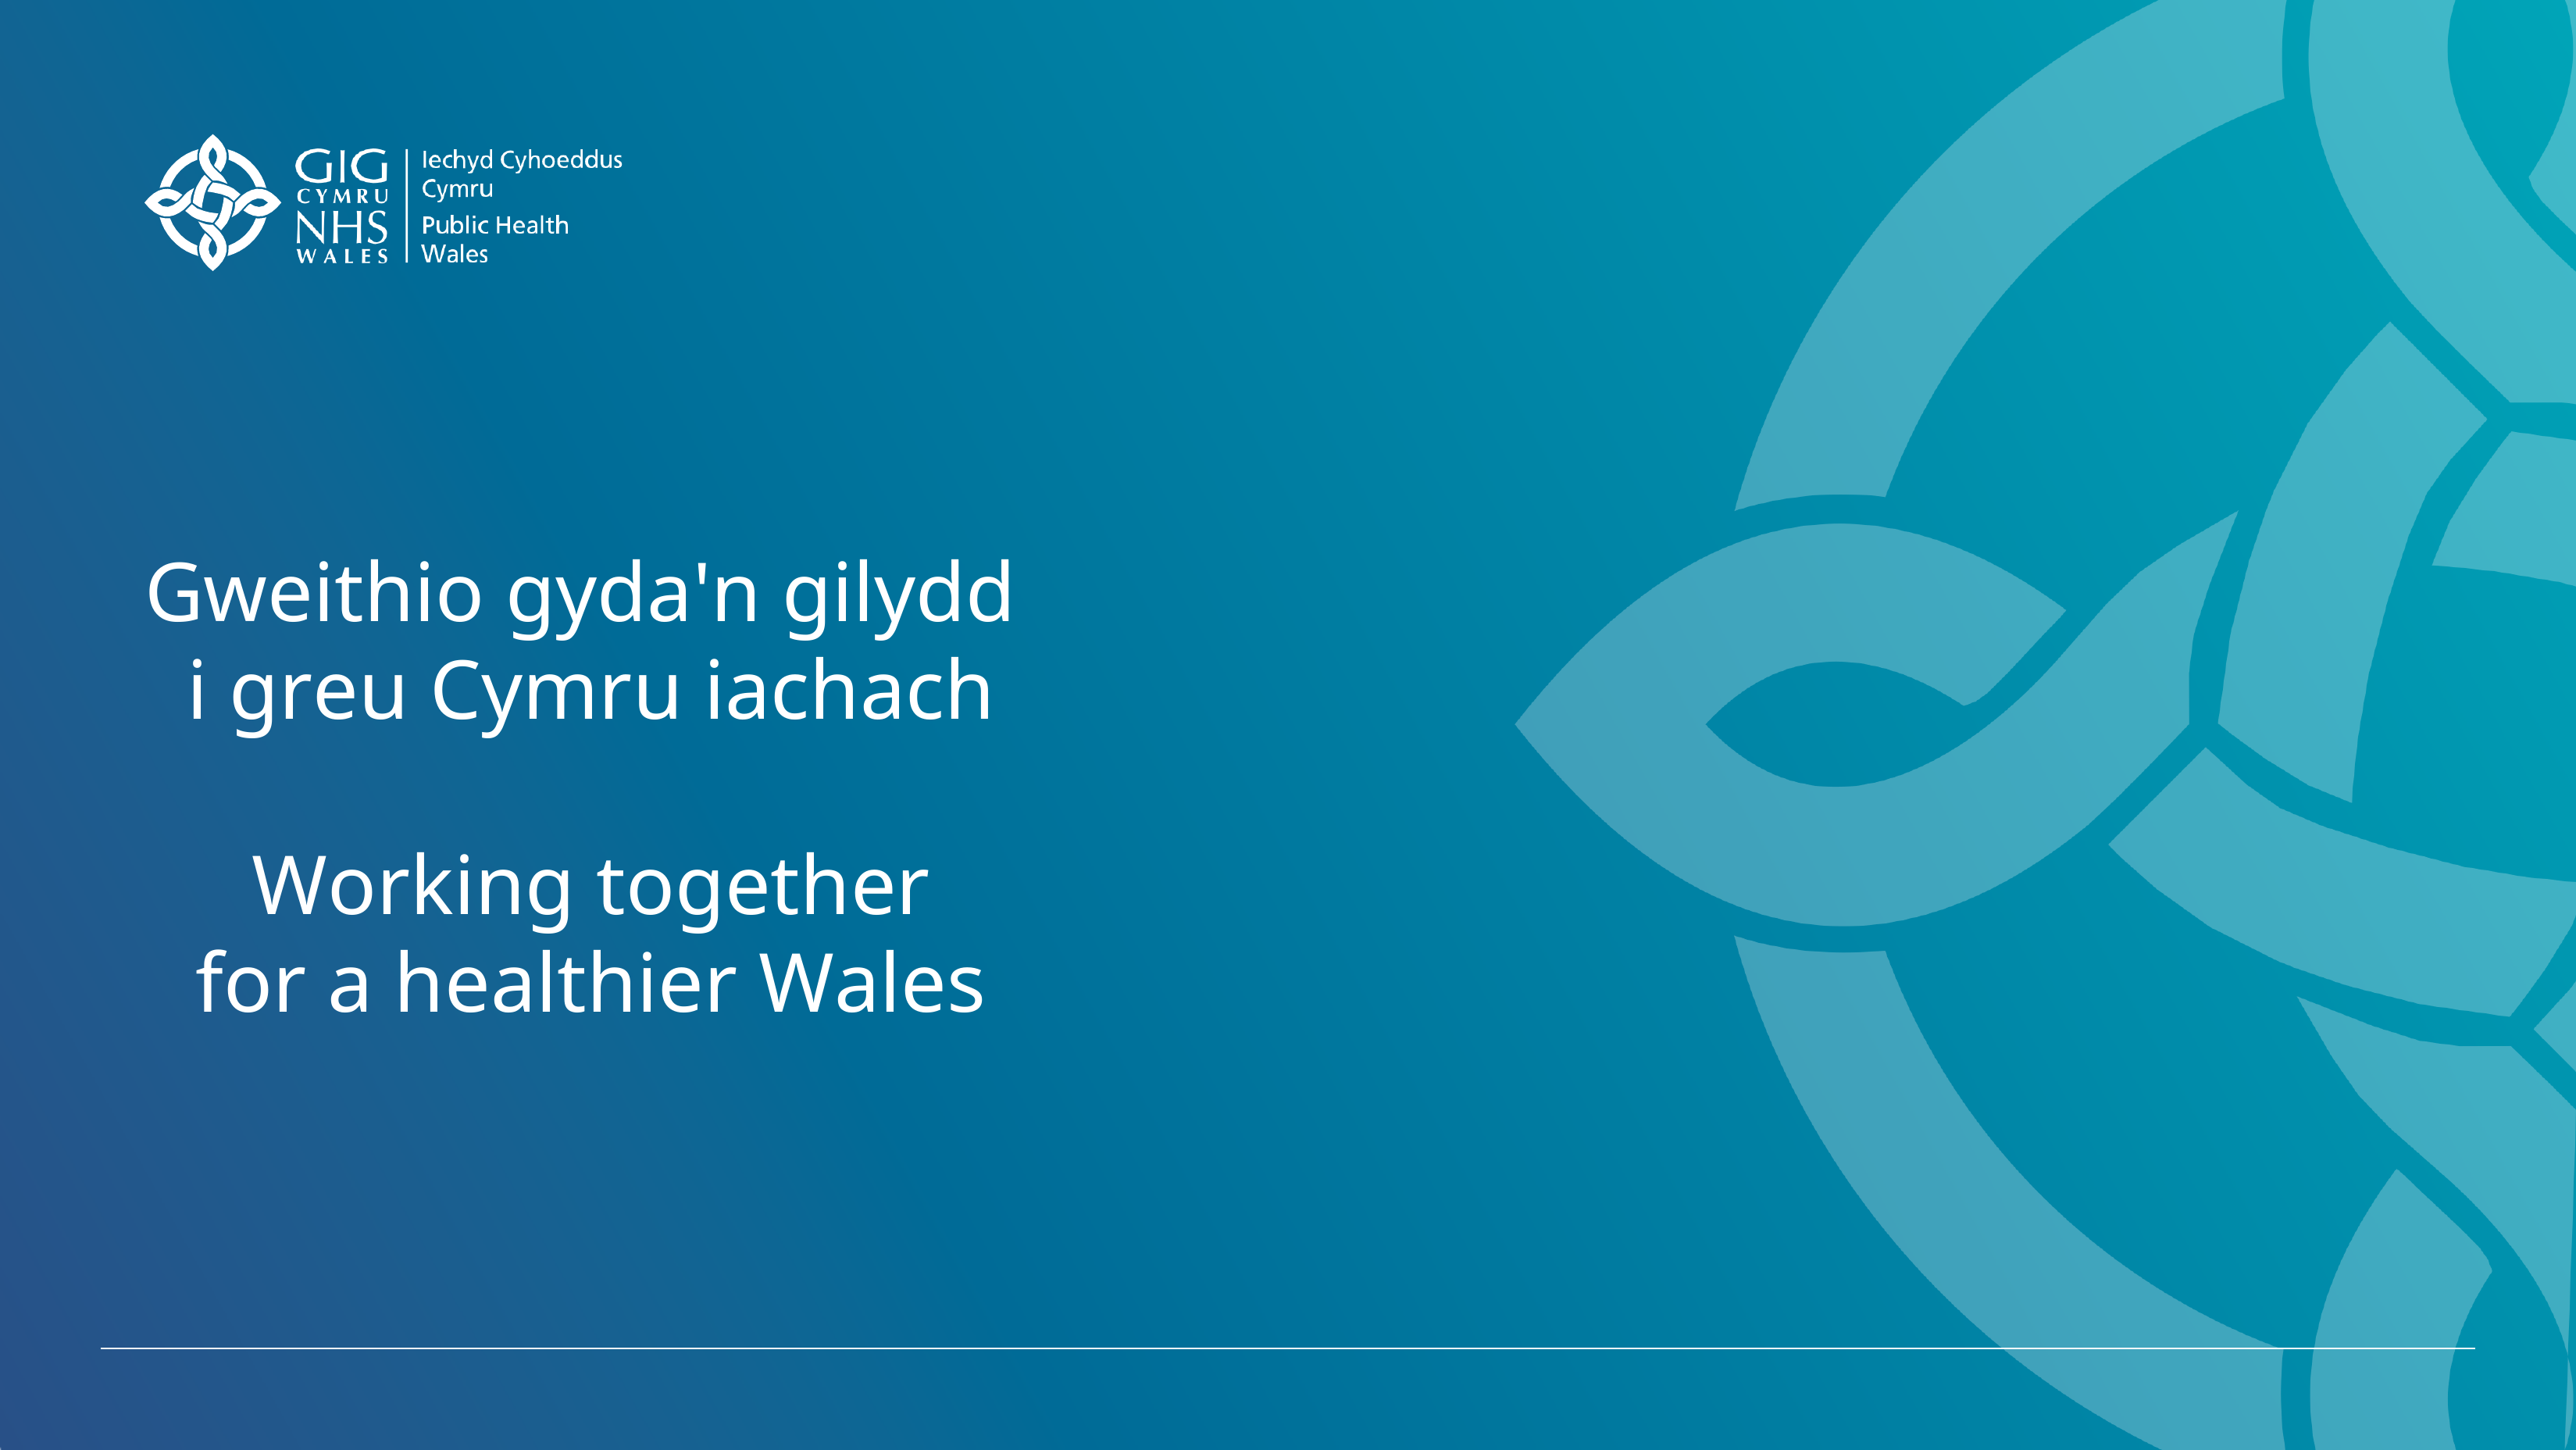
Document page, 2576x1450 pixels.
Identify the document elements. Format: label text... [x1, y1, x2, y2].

title Gweithio gyda'n gilydd i greu Cymru iachach Working together for a healthier Wales [142, 538, 1161, 1112]
